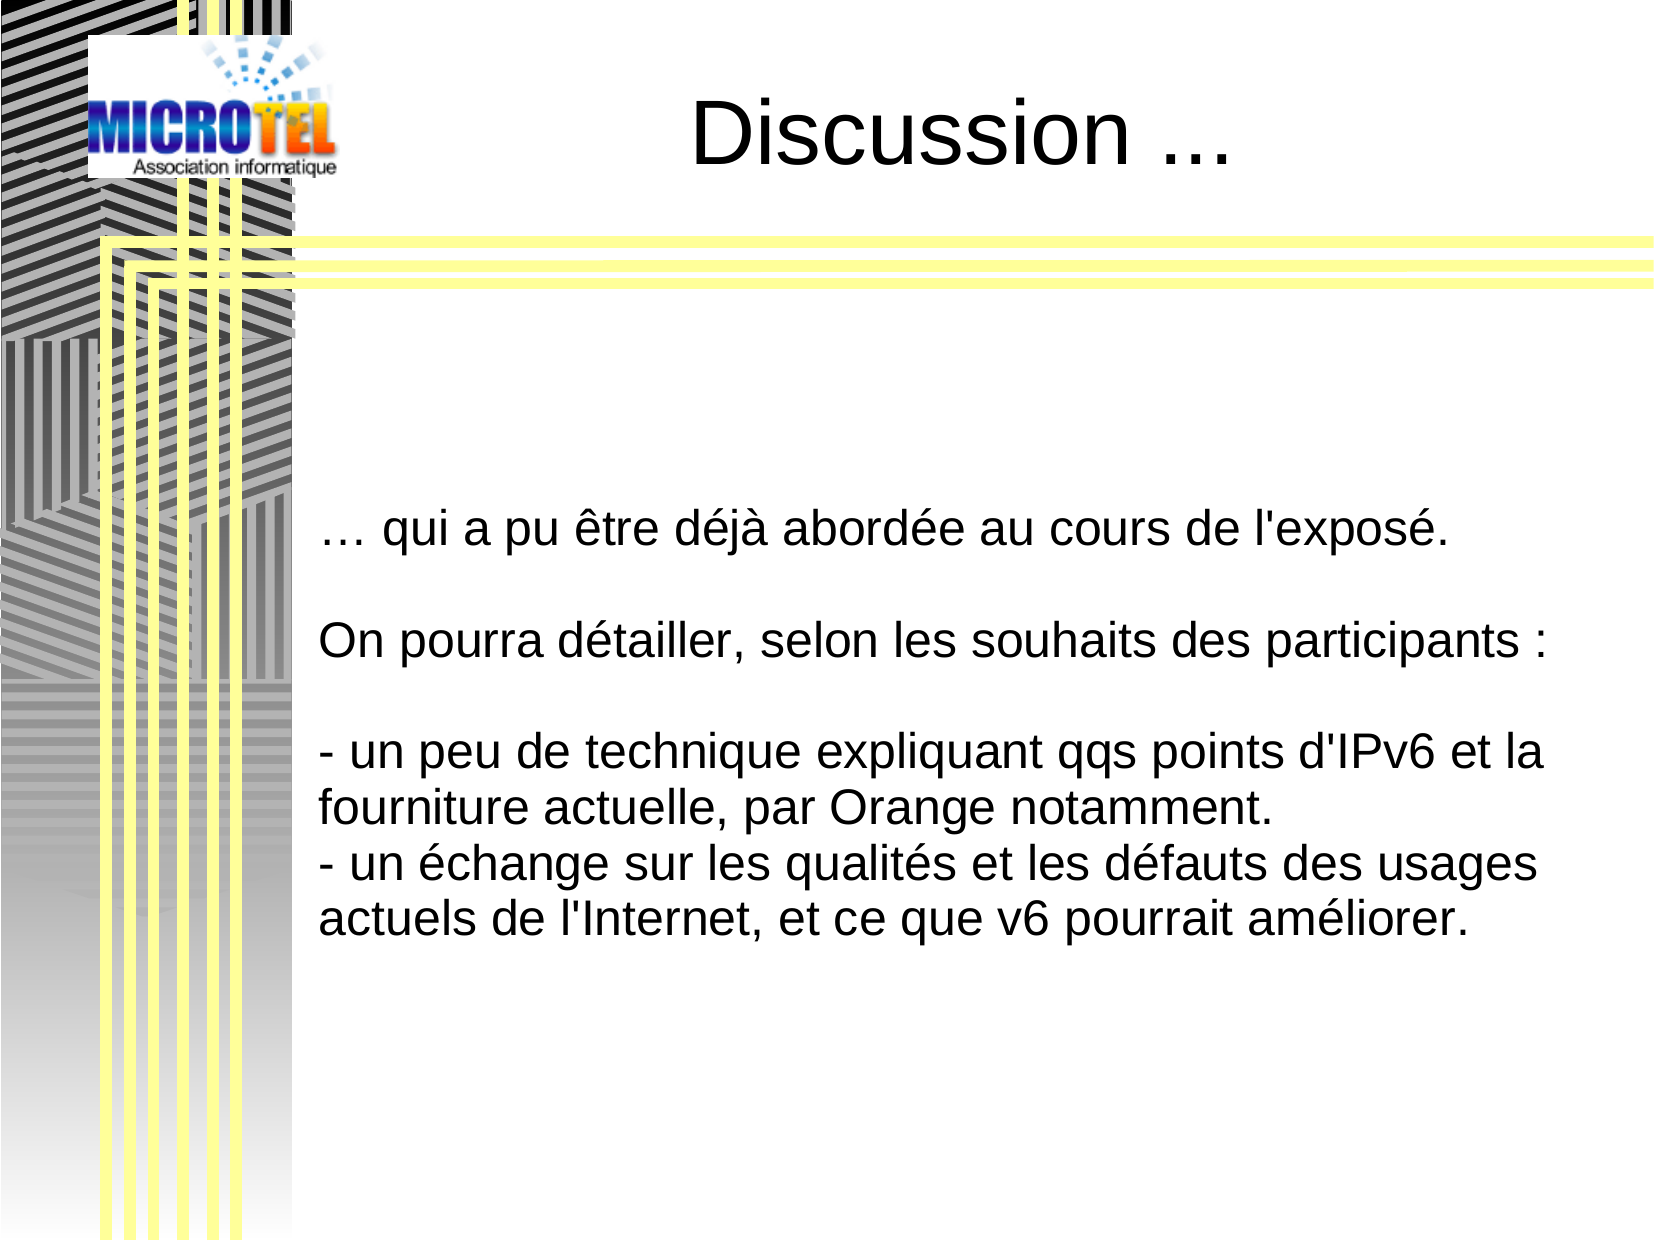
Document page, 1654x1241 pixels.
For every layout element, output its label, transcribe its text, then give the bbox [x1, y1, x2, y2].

title Discussion ... [354, 29, 1571, 237]
subtitle … qui a pu être déjà abordée au cours de l'exposé. On pourra détailler, selon les souhaits des participants : - un peu de technique expliquant qqs points d'IPv6 et la fourniture actuelle, par Orange notamment. - un échange sur les qualités et les défauts des usages actuels de l'Internet, et ce que v6 pourrait améliorer. [318, 295, 1595, 1152]
picture [88, 35, 340, 178]
